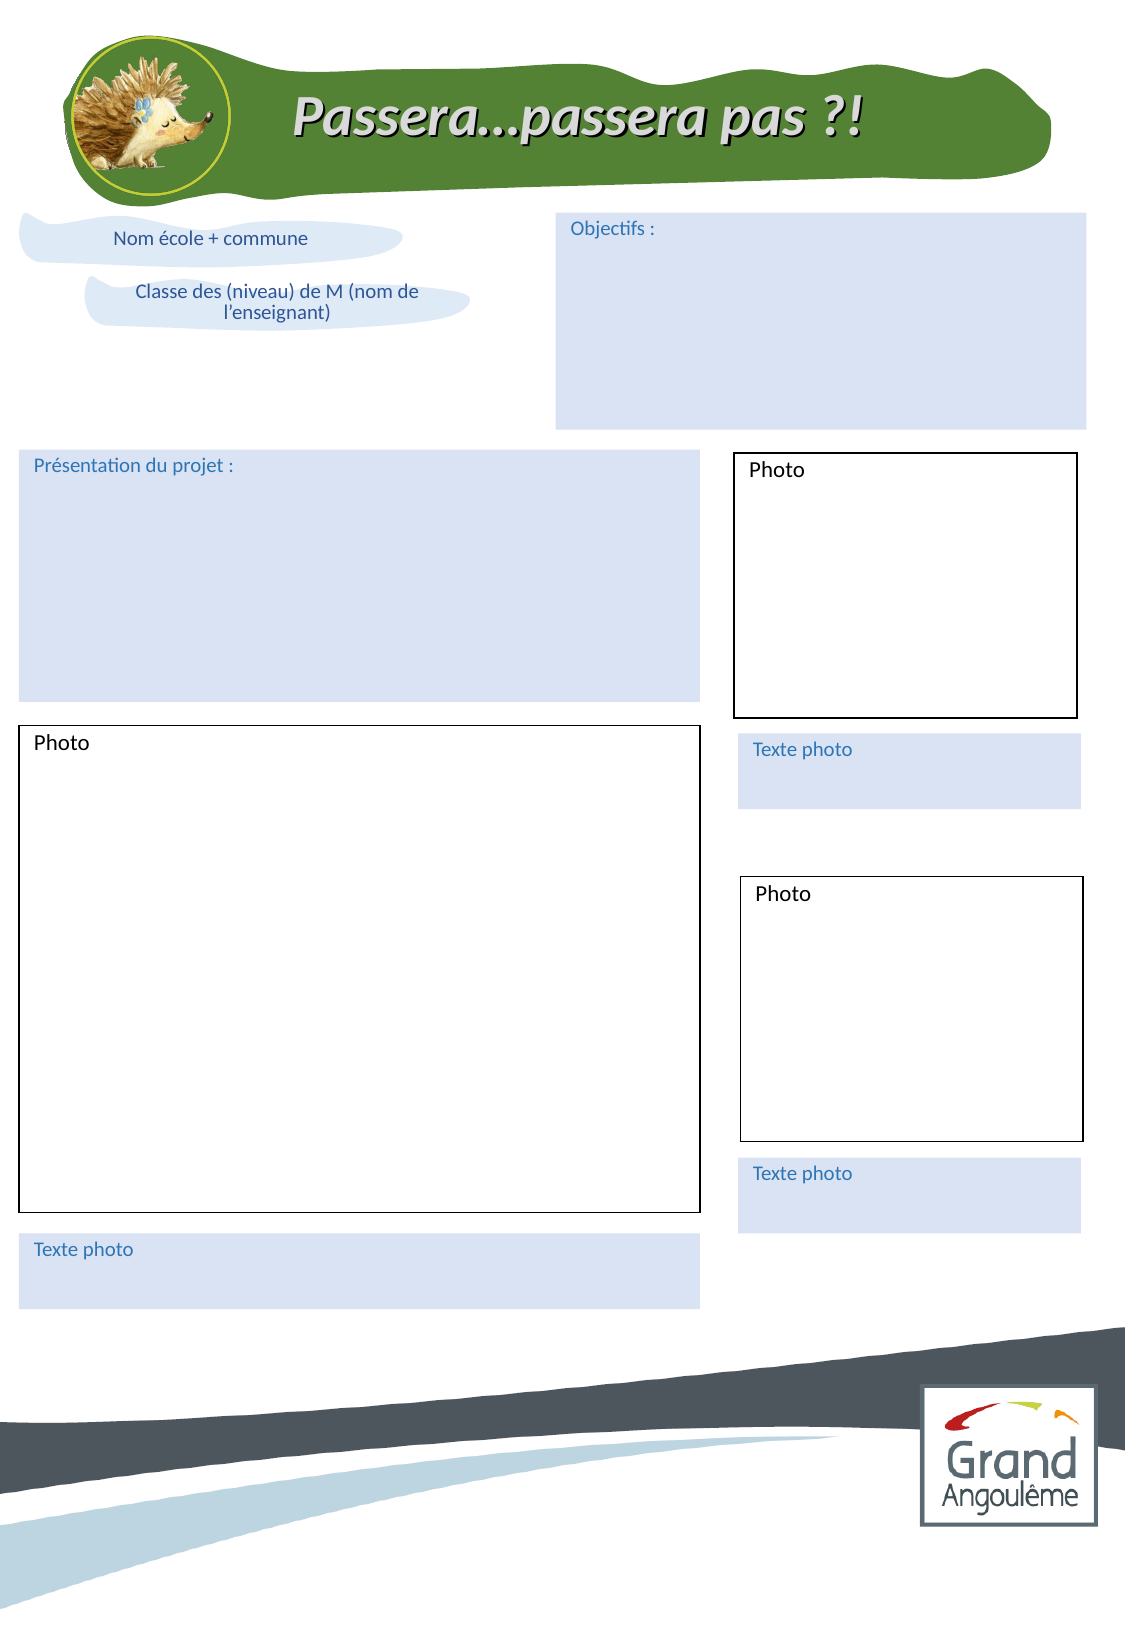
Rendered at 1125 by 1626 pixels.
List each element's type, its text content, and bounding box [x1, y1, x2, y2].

text_box Texte photo [18, 1233, 700, 1310]
text_box Passera…passera pas ?! [244, 59, 1052, 200]
text_box Photo [740, 876, 1084, 1142]
picture [58, 23, 244, 209]
text_box Classe des (niveau) de M (nom de l’enseignant) [84, 276, 471, 331]
text_box Texte photo [738, 733, 1081, 810]
text_box Photo [18, 725, 700, 1213]
text_box Nom école + commune [18, 212, 403, 268]
picture [0, 1312, 1125, 1625]
text_box Présentation du projet : [18, 449, 700, 702]
text_box Photo [734, 453, 1077, 719]
text_box Texte photo [738, 1157, 1081, 1234]
text_box Objectifs : [555, 212, 1087, 430]
